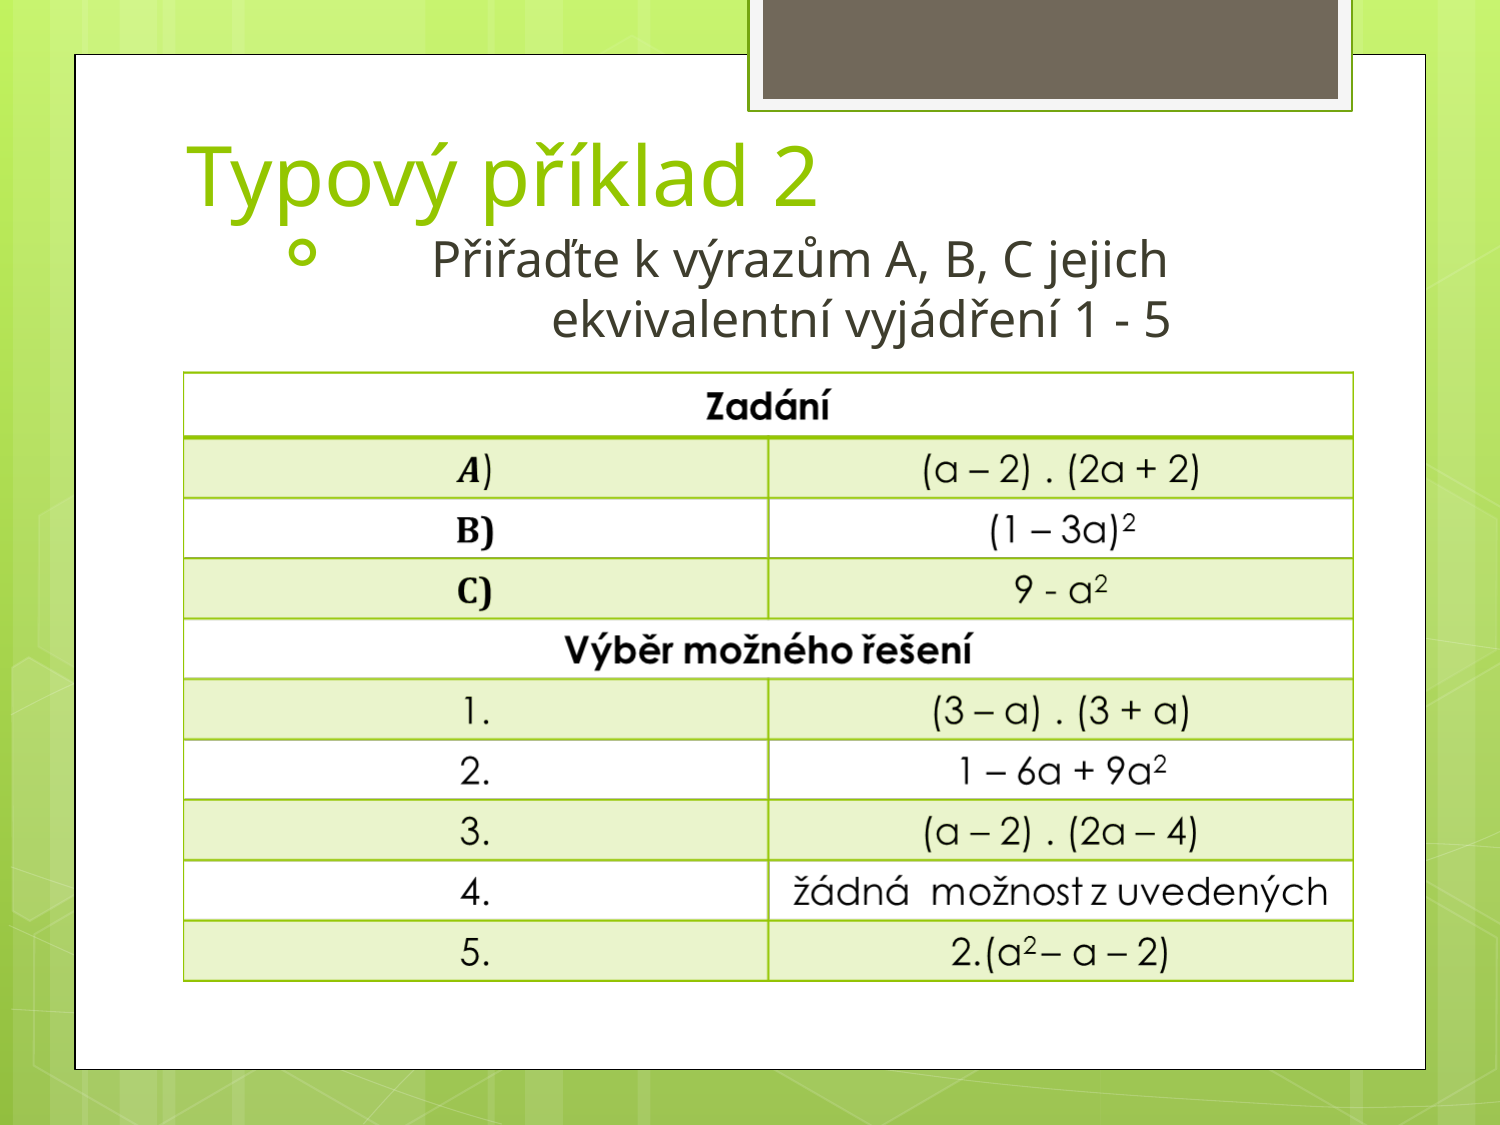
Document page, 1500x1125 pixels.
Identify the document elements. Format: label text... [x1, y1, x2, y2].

picture [183, 370, 1354, 997]
title Typový příklad 2 [171, 42, 1415, 219]
list Přiřaďte k výrazům A, B, C jejich ekvivalentní vyjádření 1 - 5 [64, 219, 1415, 362]
